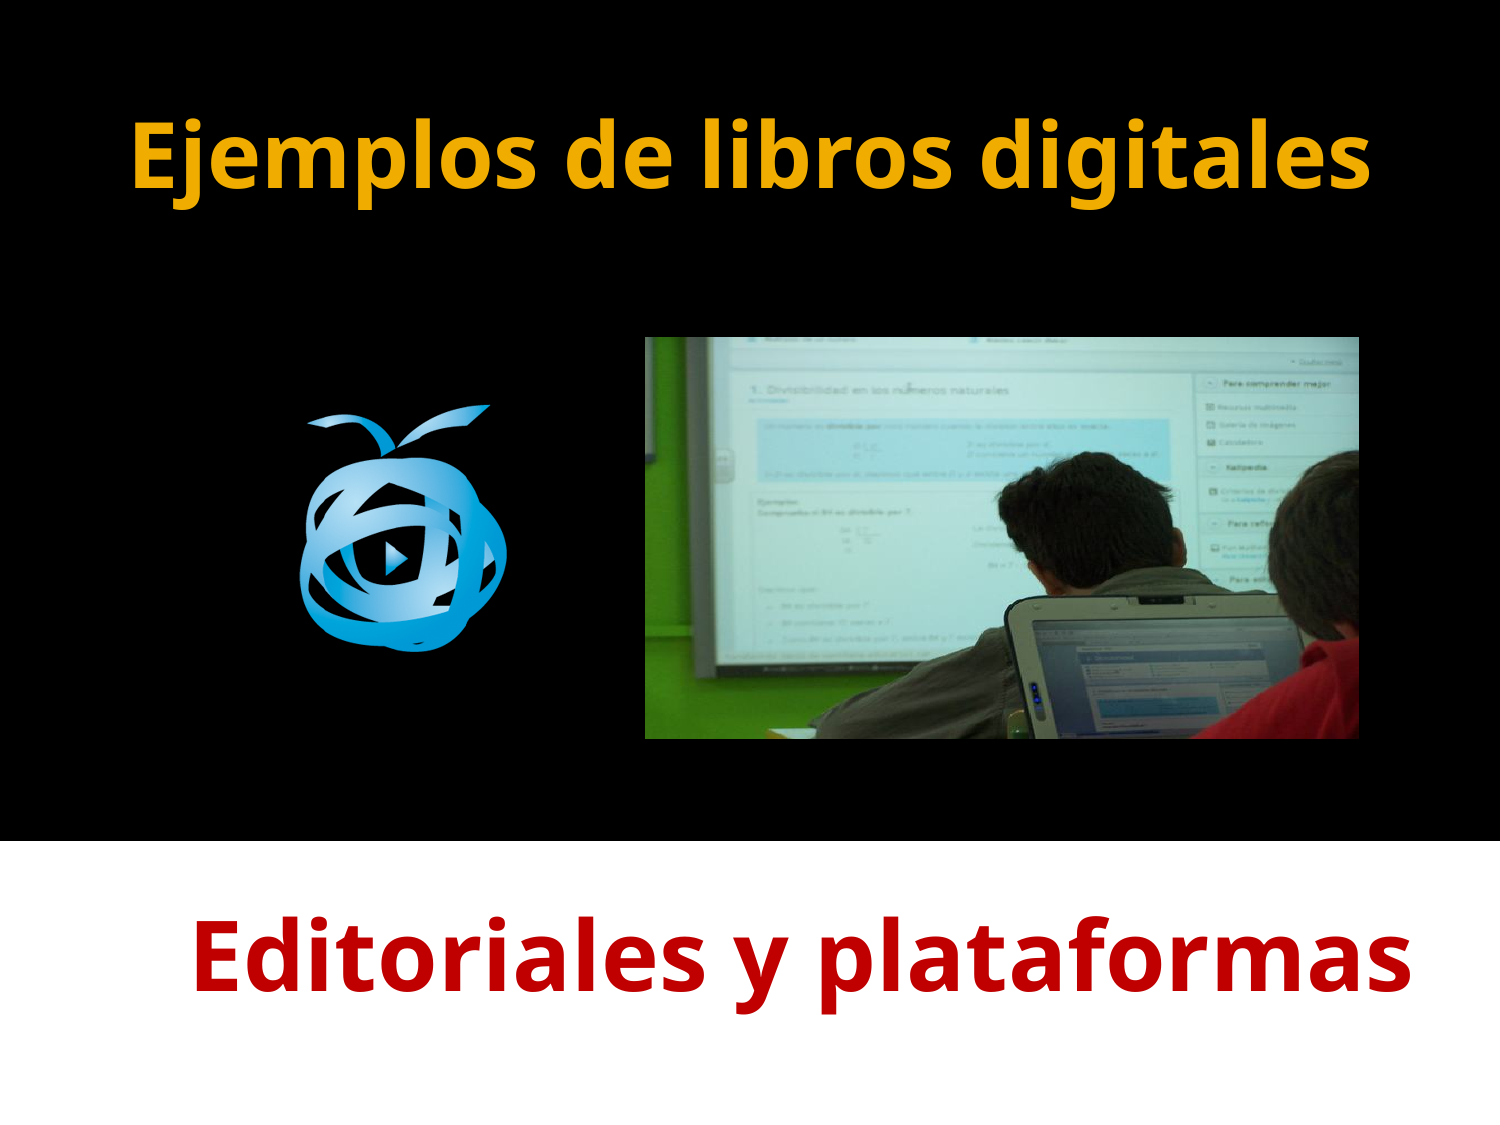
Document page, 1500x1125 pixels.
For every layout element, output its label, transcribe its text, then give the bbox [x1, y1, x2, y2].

text_box Editoriales y plataformas [135, 893, 1461, 1071]
picture [253, 349, 538, 705]
picture [645, 337, 1359, 739]
title Ejemplos de libros digitales [88, 90, 1414, 268]
